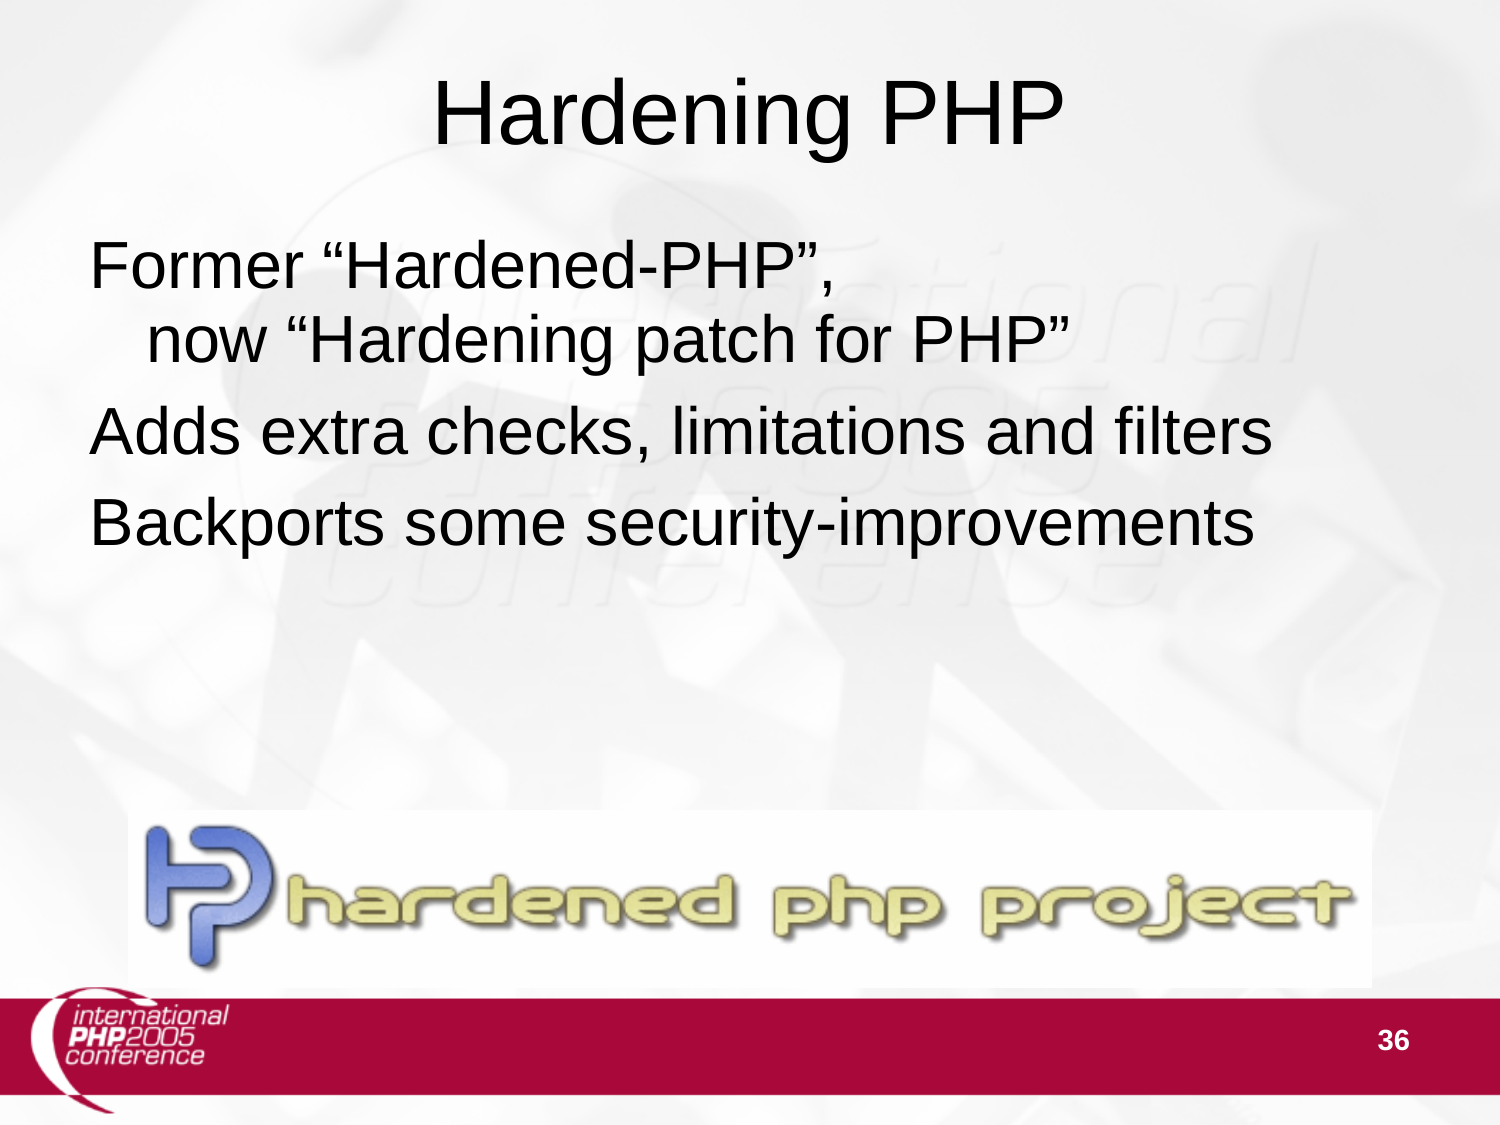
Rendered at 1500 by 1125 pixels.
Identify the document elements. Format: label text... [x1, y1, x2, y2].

list Former “Hardened-PHP”, now “Hardening patch for PHP” Adds extra checks, limitations and filters Backports some security-improvements [75, 220, 1426, 977]
picture [0, 0, 1500, 1125]
title Hardening PHP [75, 18, 1426, 207]
